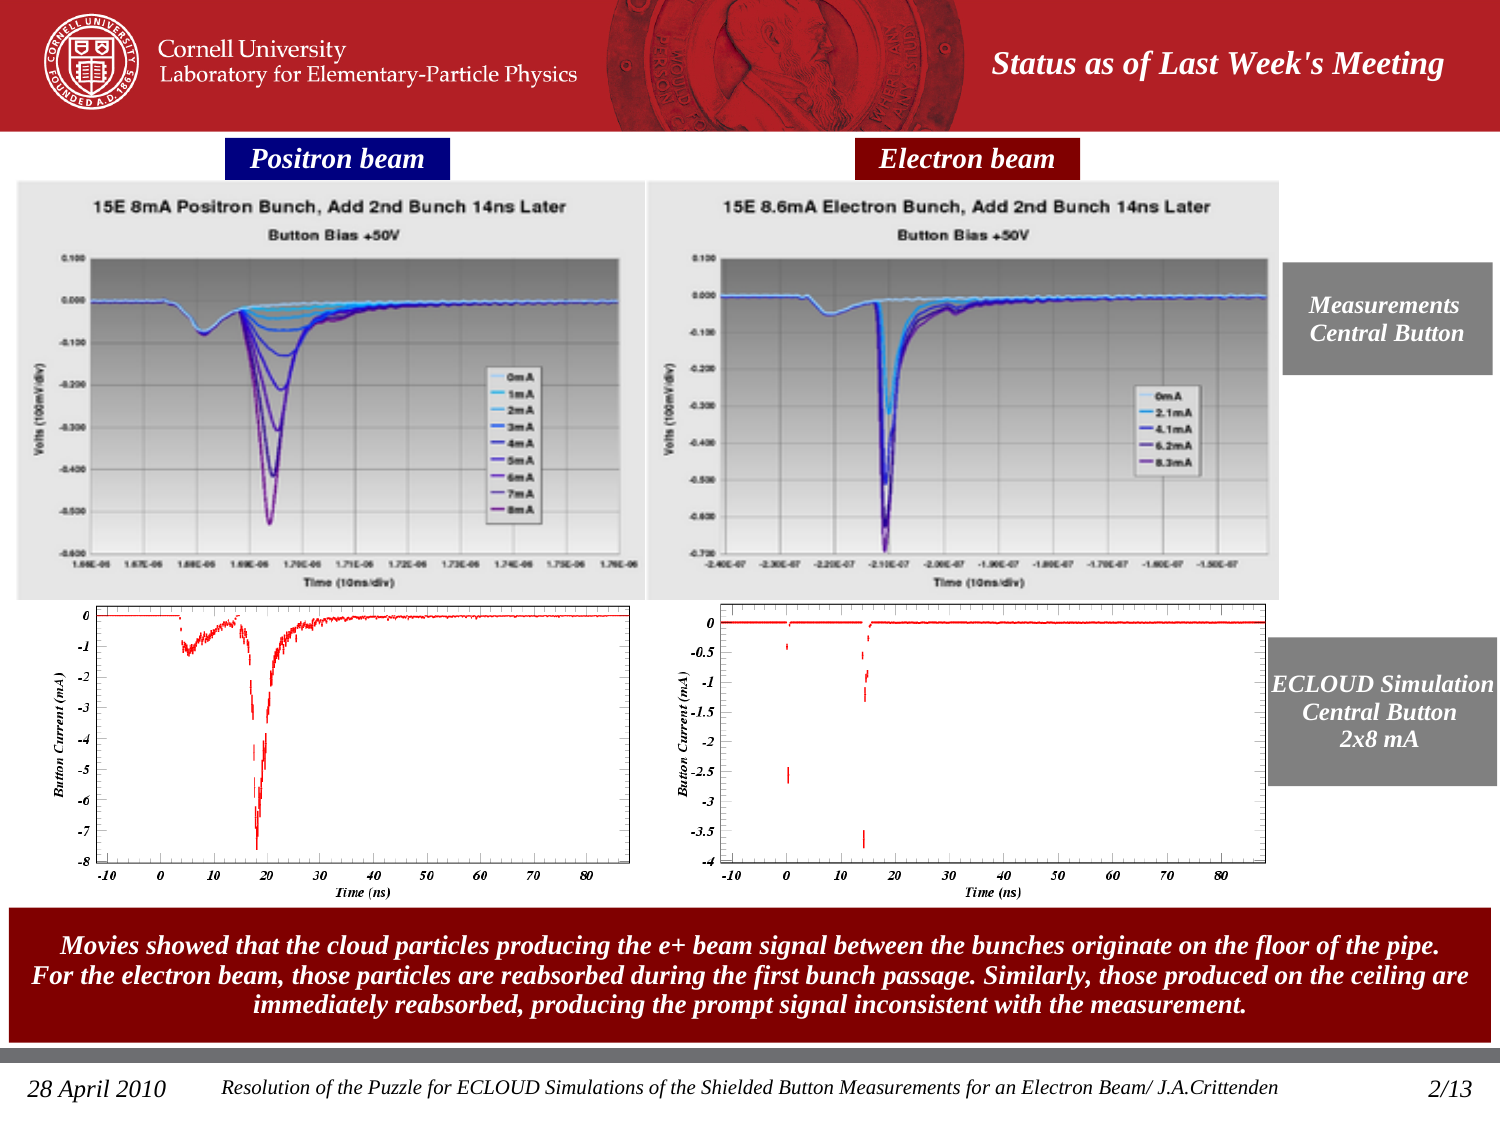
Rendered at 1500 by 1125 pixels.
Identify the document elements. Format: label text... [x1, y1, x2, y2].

text_box Electron beam [855, 137, 1081, 180]
text_box Status as of Last Week's Meeting [937, 37, 1500, 113]
text_box ECLOUD Simulation Central Button 2x8 mA [1268, 637, 1498, 787]
picture [0, 0, 1500, 132]
text_box Positron beam [225, 137, 451, 180]
picture [15, 179, 1279, 601]
picture [667, 602, 1268, 902]
text_box Measurements Central Button [1282, 262, 1493, 376]
text_box Movies showed that the cloud particles producing the e+ beam signal between the bunches originate on the floor of the pipe. For the electron beam, those particles are reabsorbed during the first bunch passage. Similarly, those produced on the ceiling are immediately reabsorbed, producing the prompt signal inconsistent with the measurement. [8, 907, 1491, 1043]
picture [37, 602, 638, 902]
